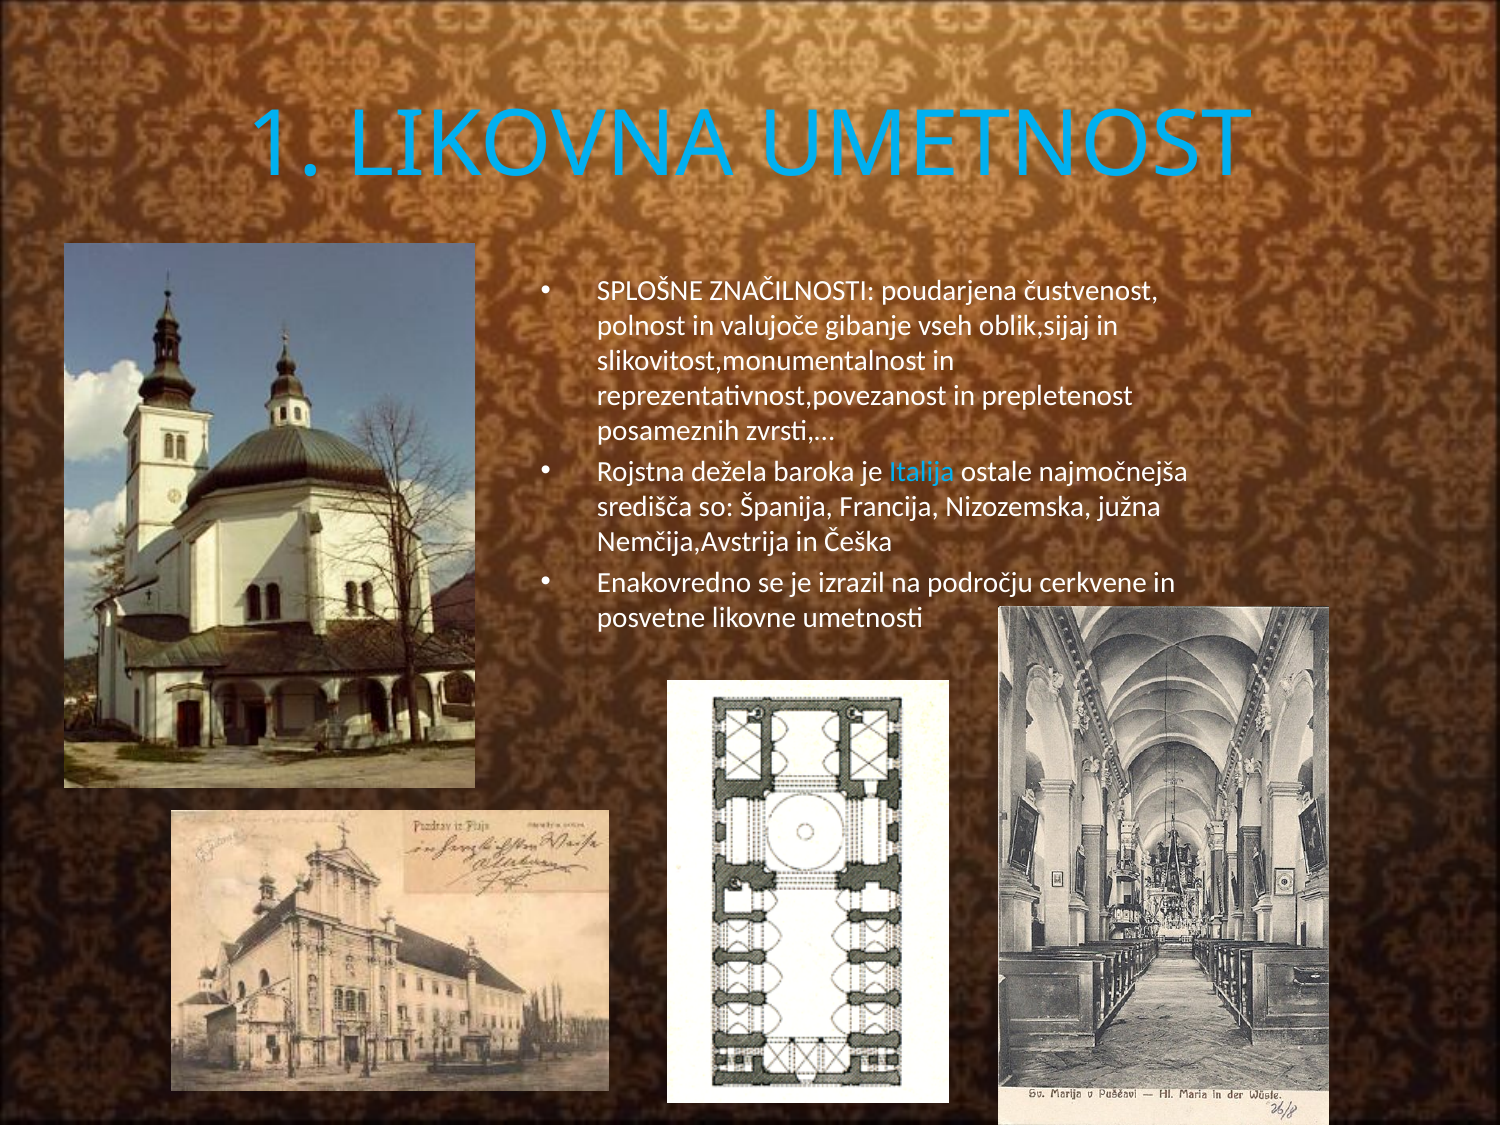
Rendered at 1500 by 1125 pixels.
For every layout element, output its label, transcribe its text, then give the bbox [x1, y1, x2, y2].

picture [0, 0, 1500, 1125]
title 1. LIKOVNA UMETNOST [75, 45, 1425, 233]
list SPLOŠNE ZNAČILNOSTI: poudarjena čustvenost, polnost in valujoče gibanje vseh oblik,sijaj in slikovitost,monumentalnost in reprezentativnost,povezanost in prepletenost posameznih zvrsti,… Rojstna dežela baroka je Italija ostale najmočnejša središča so: Španija, Francija, Nizozemska, južna Nemčija,Avstrija in Češka Enakovredno se je izrazil na področju cerkvene in posvetne likovne umetnosti [525, 264, 1263, 681]
